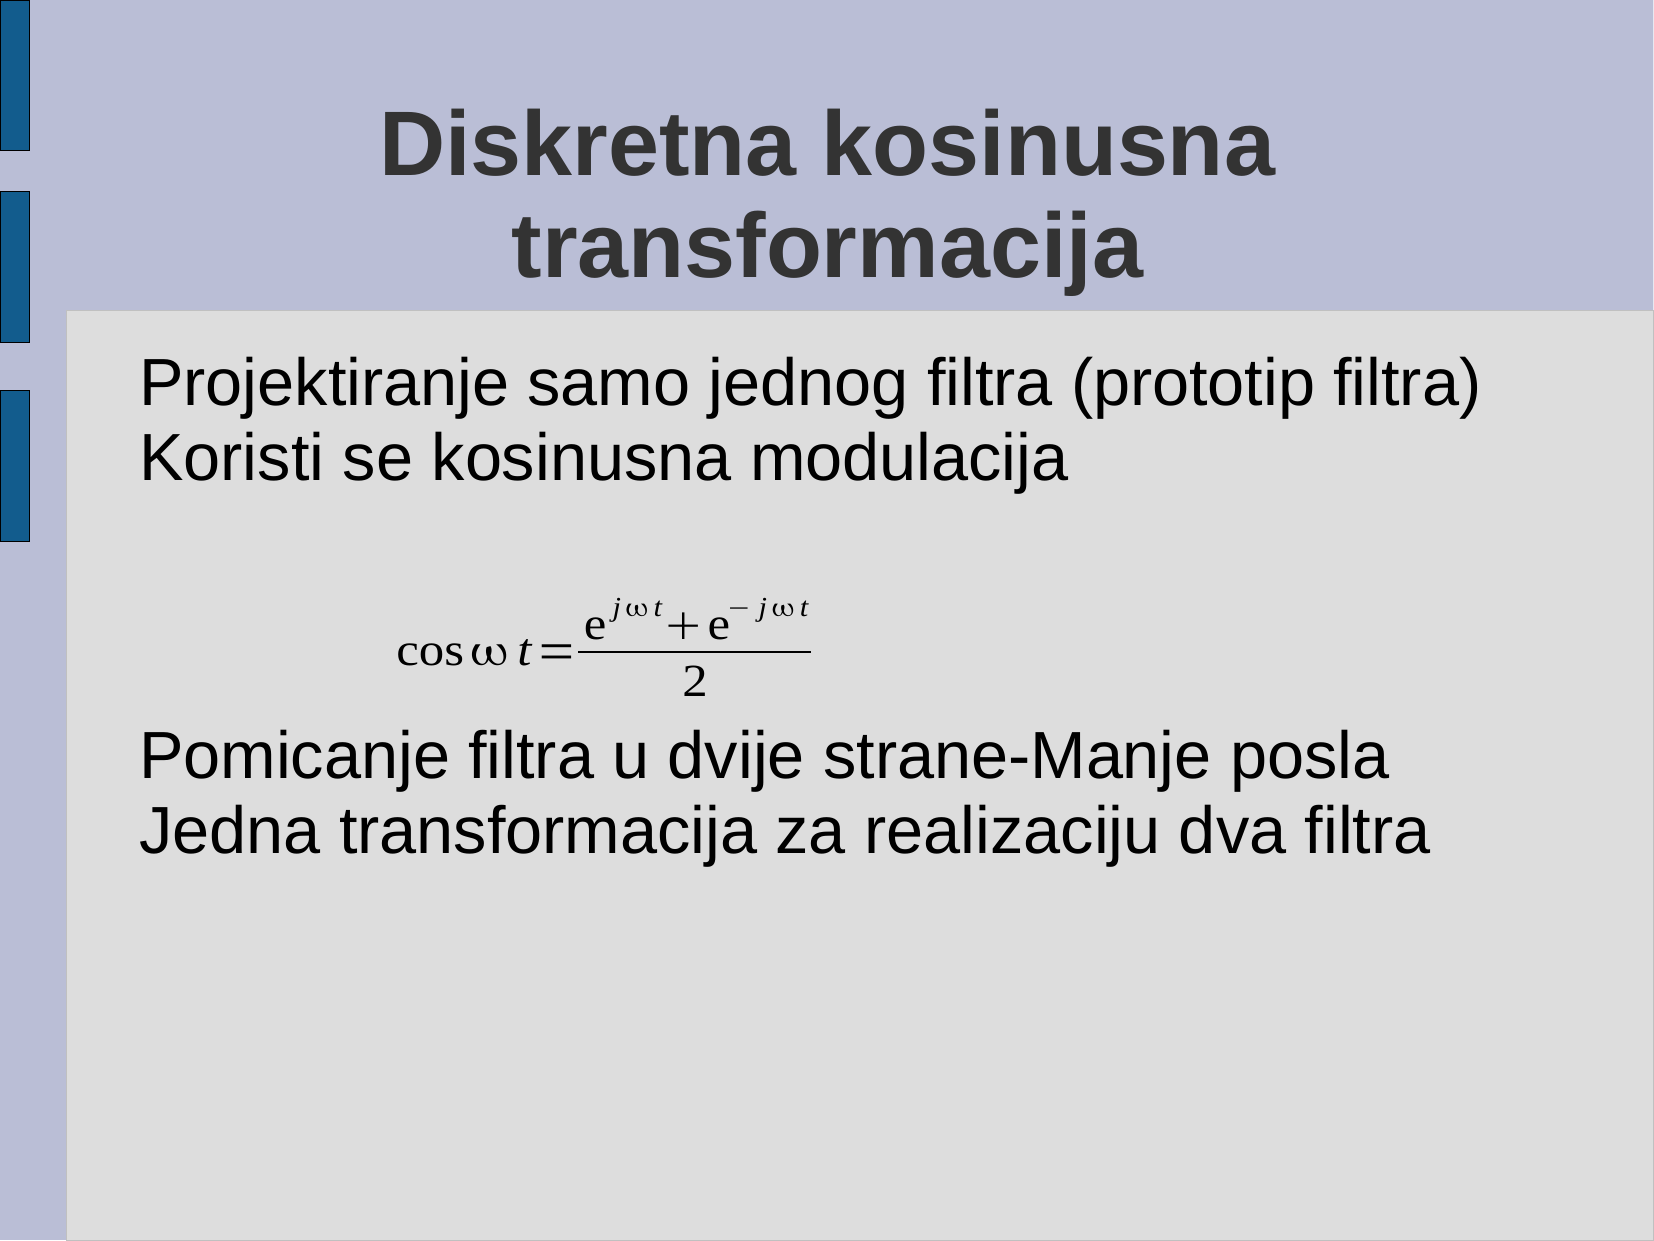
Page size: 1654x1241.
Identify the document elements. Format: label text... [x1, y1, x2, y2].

chart [383, 590, 827, 709]
list Projektiranje samo jednog filtra (prototip filtra) Koristi se kosinusna modulacija Pomicanje filtra u dvije strane-Manje posla Jedna transformacija za realizaciju dva filtra [121, 344, 1534, 1112]
title Diskretna kosinusna transformacija [121, 92, 1534, 298]
